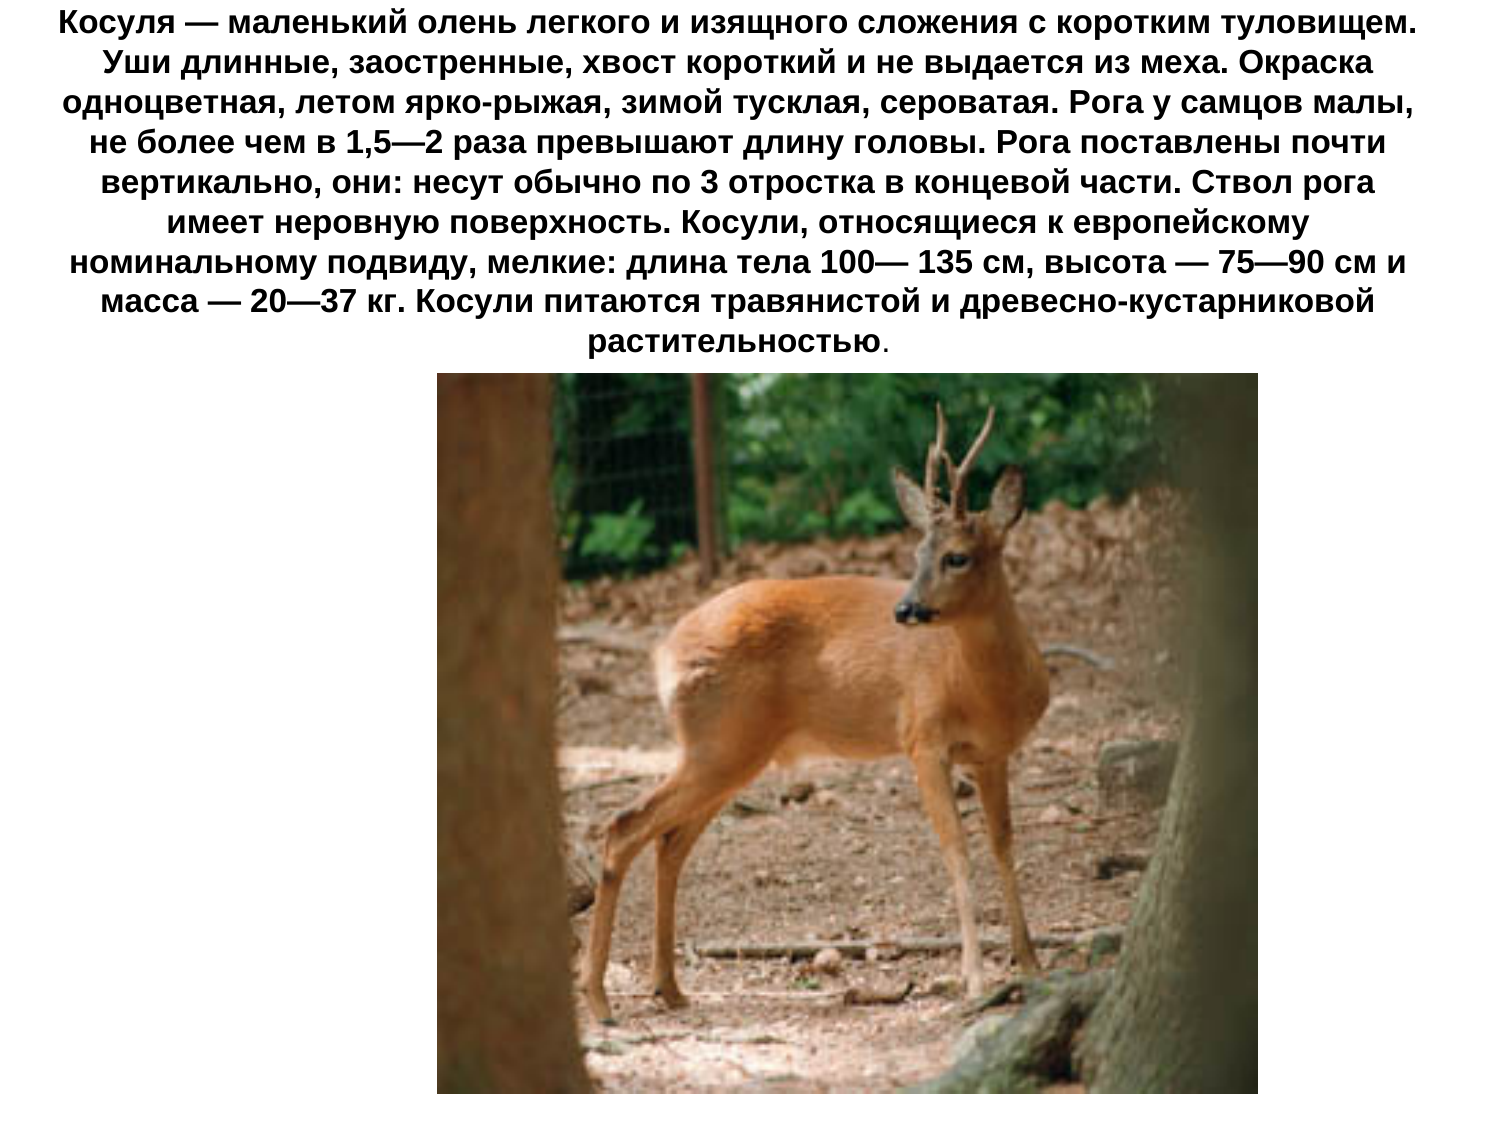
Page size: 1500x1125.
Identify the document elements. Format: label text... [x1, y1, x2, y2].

title Косуля — маленький олень легкого и изящного сложения с коротким туловищем. Уши длинные, заостренные, хвост короткий и не выдается из меха. Окраска одноцветная, летом ярко-рыжая, зимой тусклая, сероватая. Рога у самцов малы, не более чем в 1,5—2 раза превышают длину головы. Рога поставлены почти вертикально, они: несут обычно по 3 отростка в концевой части. Ствол рога имеет неровную поверхность. Косули, относящиеся к европейскому номинальному подвиду, мелкие: длина тела 100— 135 см, высота — 75—90 см и масса — 20—37 кг. Косули питаются травянистой и древесно-кустарниковой растительностью. [41, 0, 1437, 368]
picture [437, 373, 1258, 1094]
